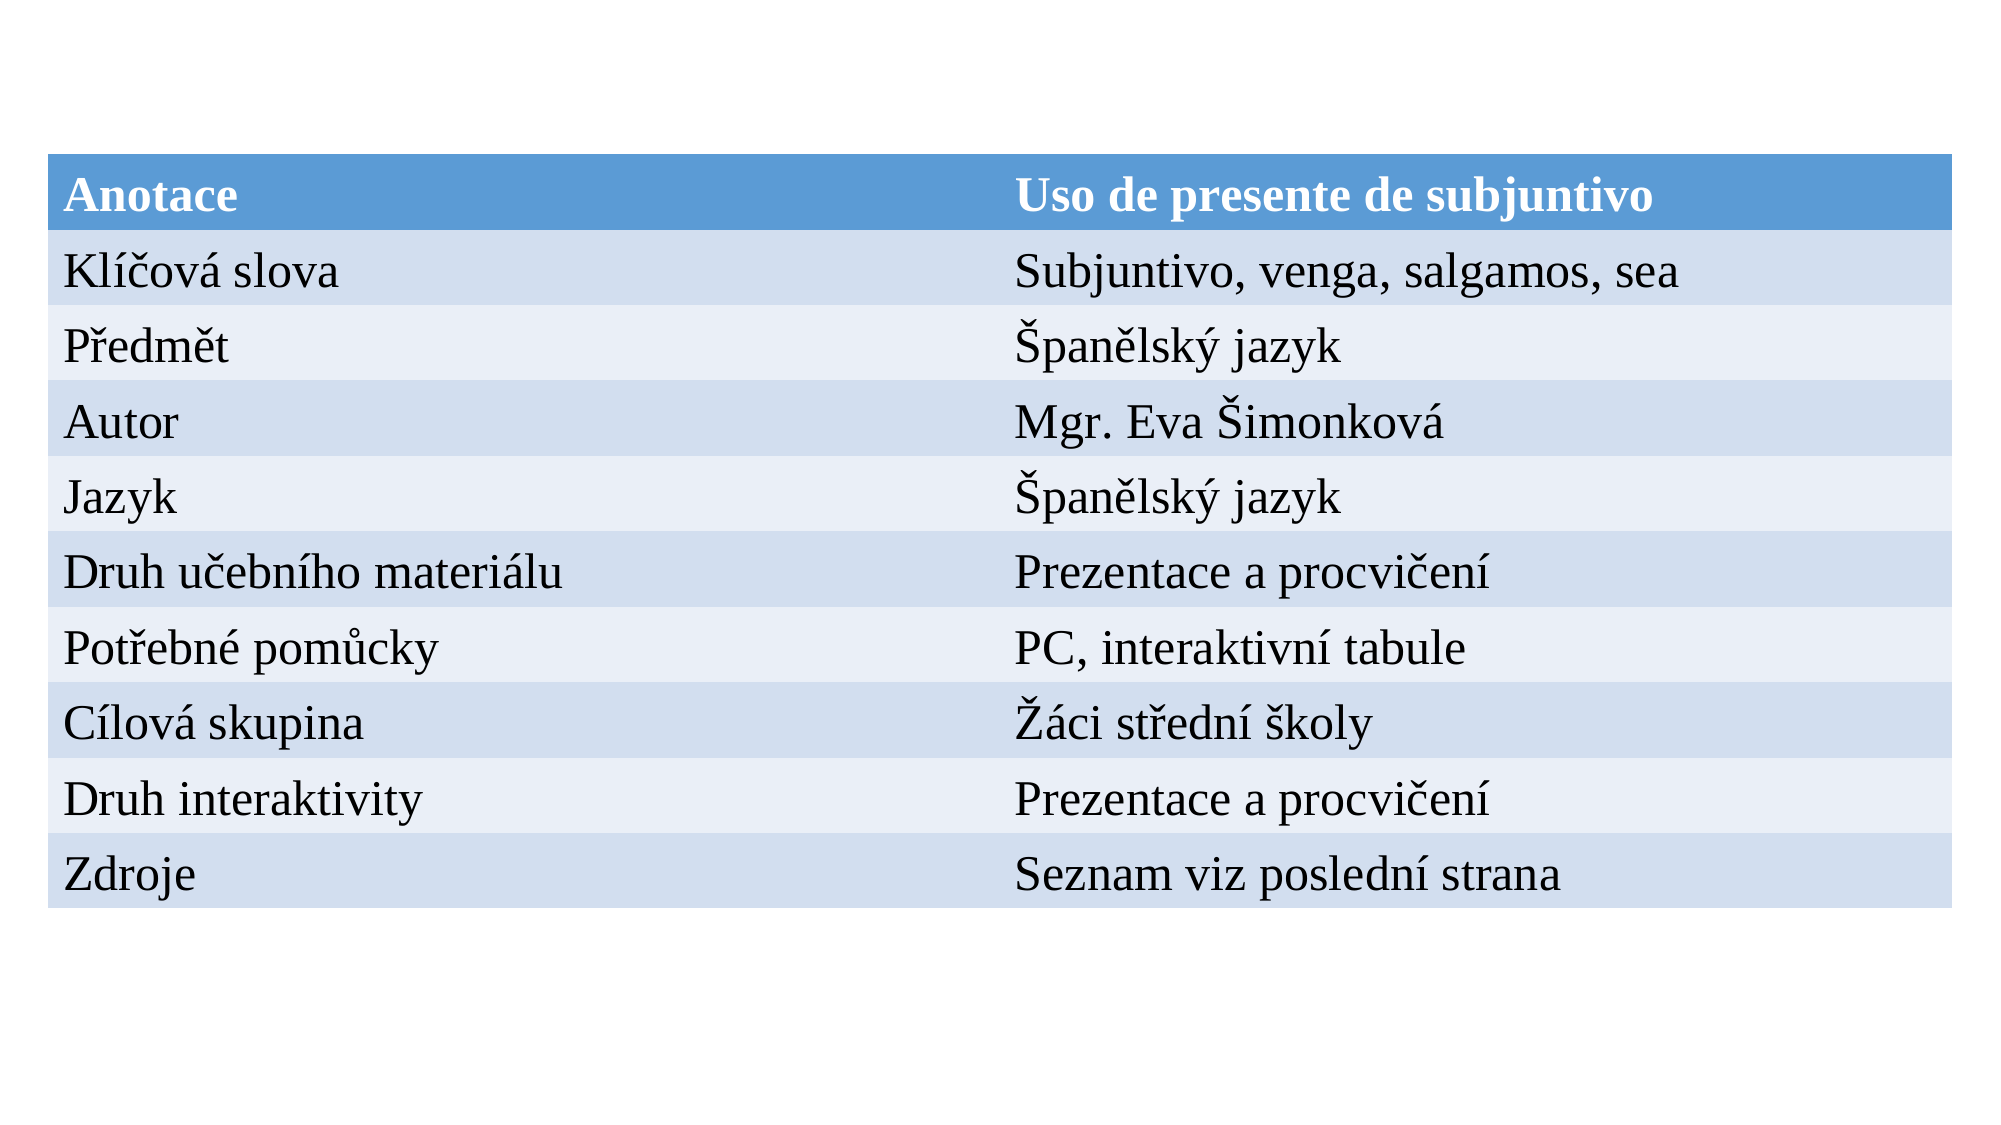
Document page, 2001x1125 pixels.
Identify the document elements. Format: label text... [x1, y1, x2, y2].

table_cell Žáci střední školy [1000, 682, 1952, 758]
table_cell Seznam viz poslední strana [1000, 833, 1952, 908]
table_cell Autor [48, 380, 1000, 456]
table_header Uso de presente de subjuntivo [1000, 154, 1952, 230]
table_cell Cílová skupina [48, 682, 1000, 758]
table_cell Subjuntivo, venga, salgamos, sea [1000, 230, 1952, 305]
table_cell PC, interaktivní tabule [1000, 607, 1952, 682]
table_cell Mgr. Eva Šimonková [1000, 380, 1952, 456]
table_cell Předmět [48, 305, 1000, 380]
table_header Anotace [48, 154, 1000, 230]
table_cell Španělský jazyk [1000, 305, 1952, 380]
table_cell Španělský jazyk [1000, 456, 1952, 531]
table_cell Klíčová slova [48, 230, 1000, 305]
table_cell Zdroje [48, 833, 1000, 908]
table_cell Druh učebního materiálu [48, 531, 1000, 607]
table_cell Potřebné pomůcky [48, 607, 1000, 682]
table_cell Jazyk [48, 456, 1000, 531]
table_cell Prezentace a procvičení [1000, 758, 1952, 833]
table_cell Druh interaktivity [48, 758, 1000, 833]
table_cell Prezentace a procvičení [1000, 531, 1952, 607]
